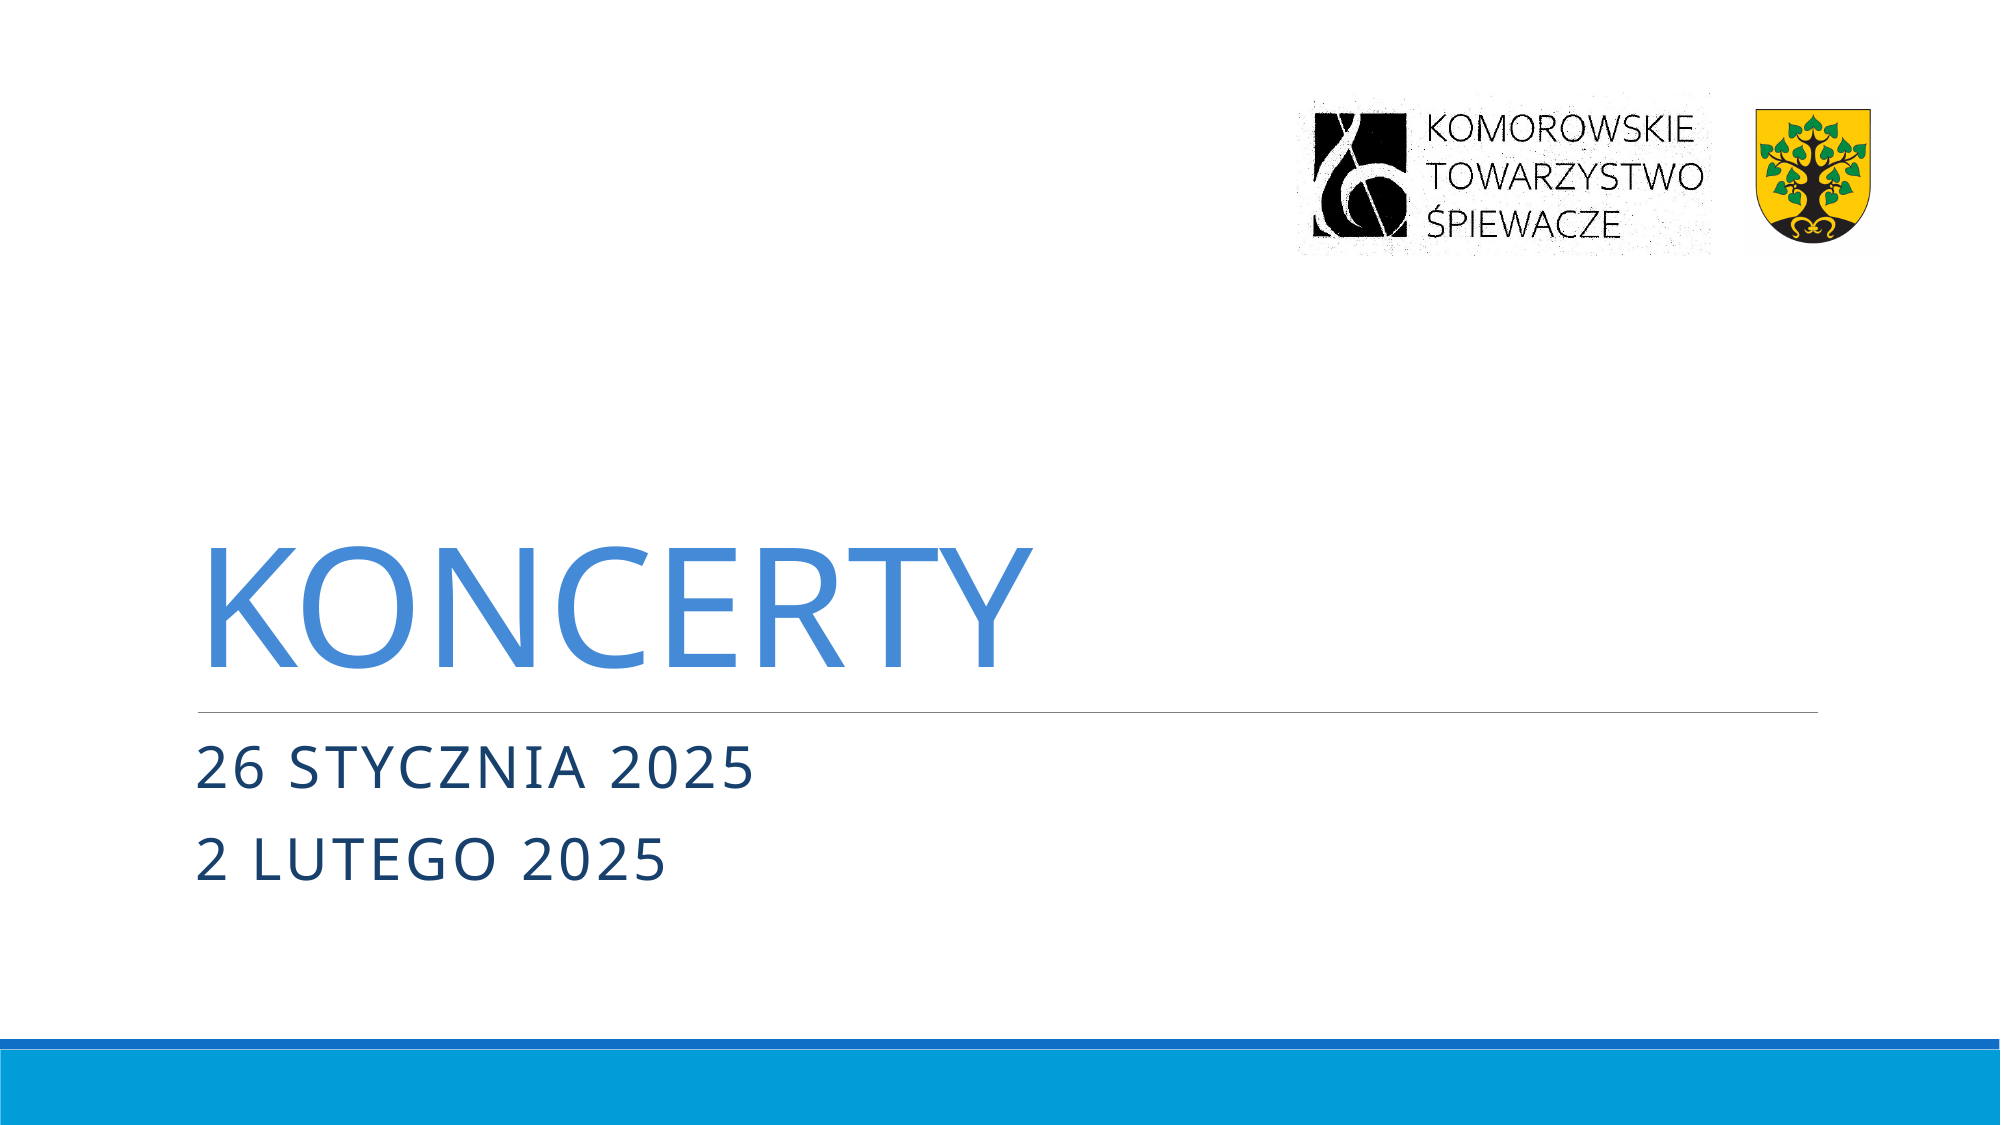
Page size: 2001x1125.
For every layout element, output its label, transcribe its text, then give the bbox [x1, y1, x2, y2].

picture [1296, 92, 1712, 256]
title KONCERTY [180, 124, 1830, 710]
list 26 STYCZNIA 2025 2 LUTEGO 2025 [180, 730, 1830, 918]
picture [1744, 99, 1882, 253]
